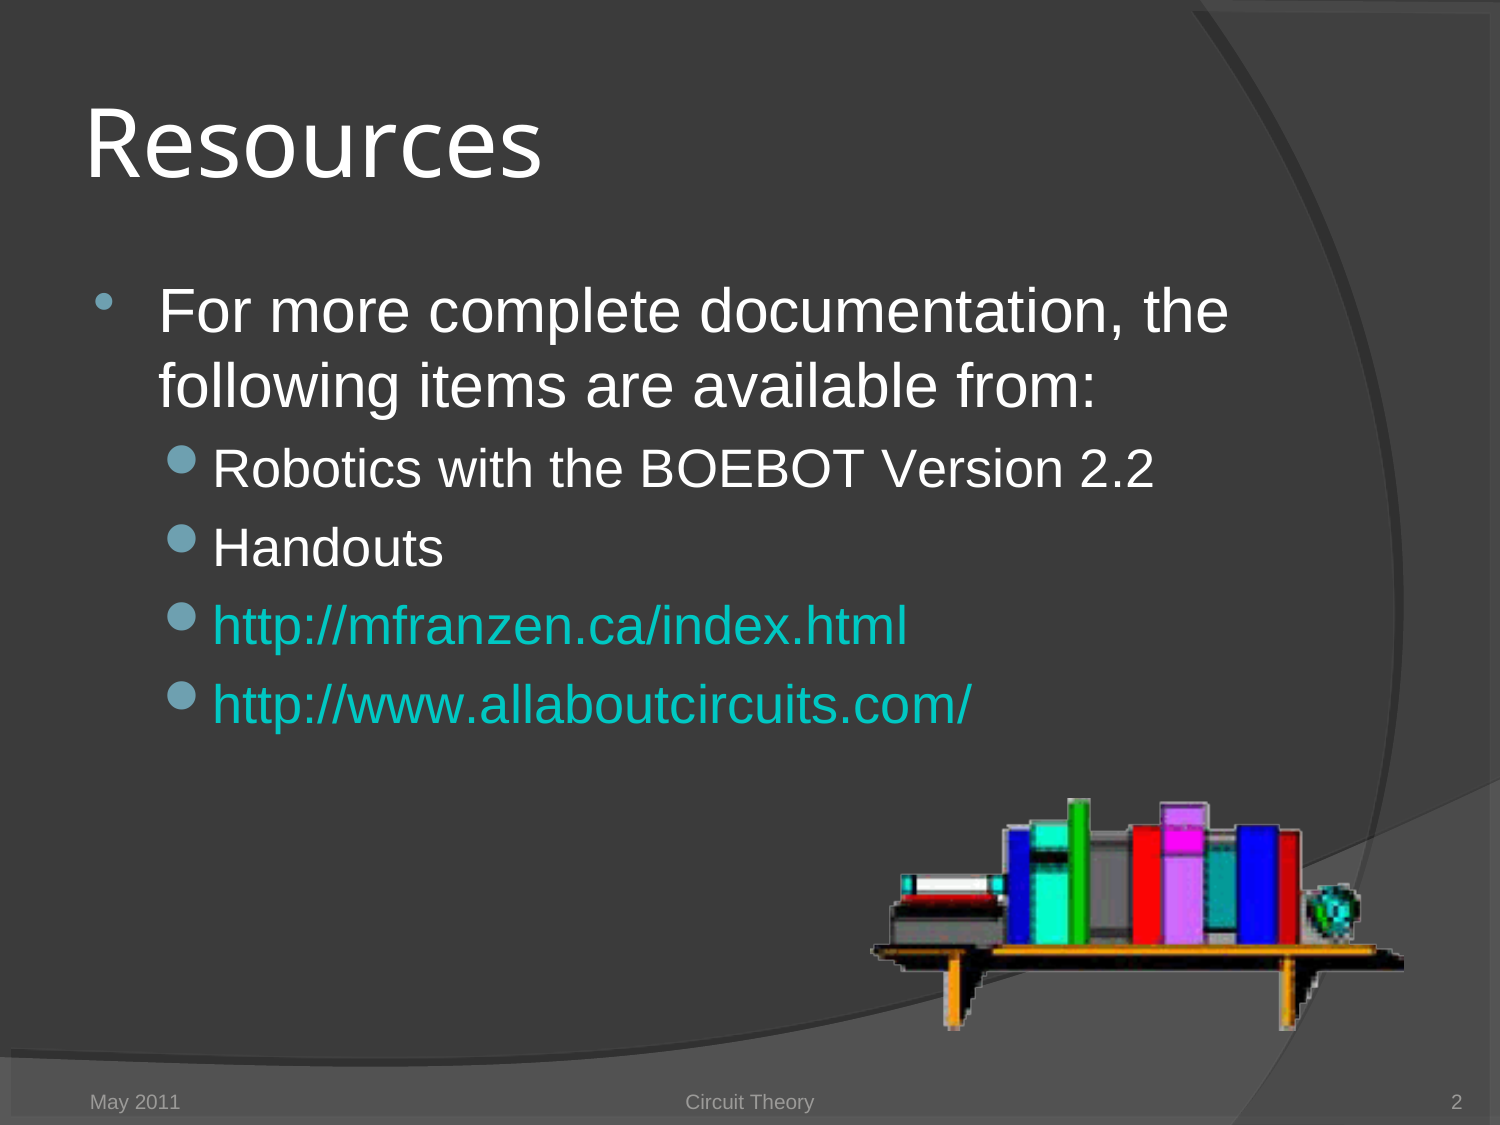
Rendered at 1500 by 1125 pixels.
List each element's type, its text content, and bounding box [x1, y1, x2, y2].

text_box <number> [1337, 1053, 1463, 1114]
text_box Circuit Theory [512, 1053, 988, 1114]
picture [870, 798, 1404, 1031]
text_box May 2011 [74, 1053, 426, 1114]
title Resources [74, 45, 1300, 233]
list For more complete documentation, the following items are available from: Robotics with the BOEBOT Version 2.2 Handouts http://mfranzen.ca/index.html http://www.allaboutcircuits.com/ [74, 262, 1300, 1006]
